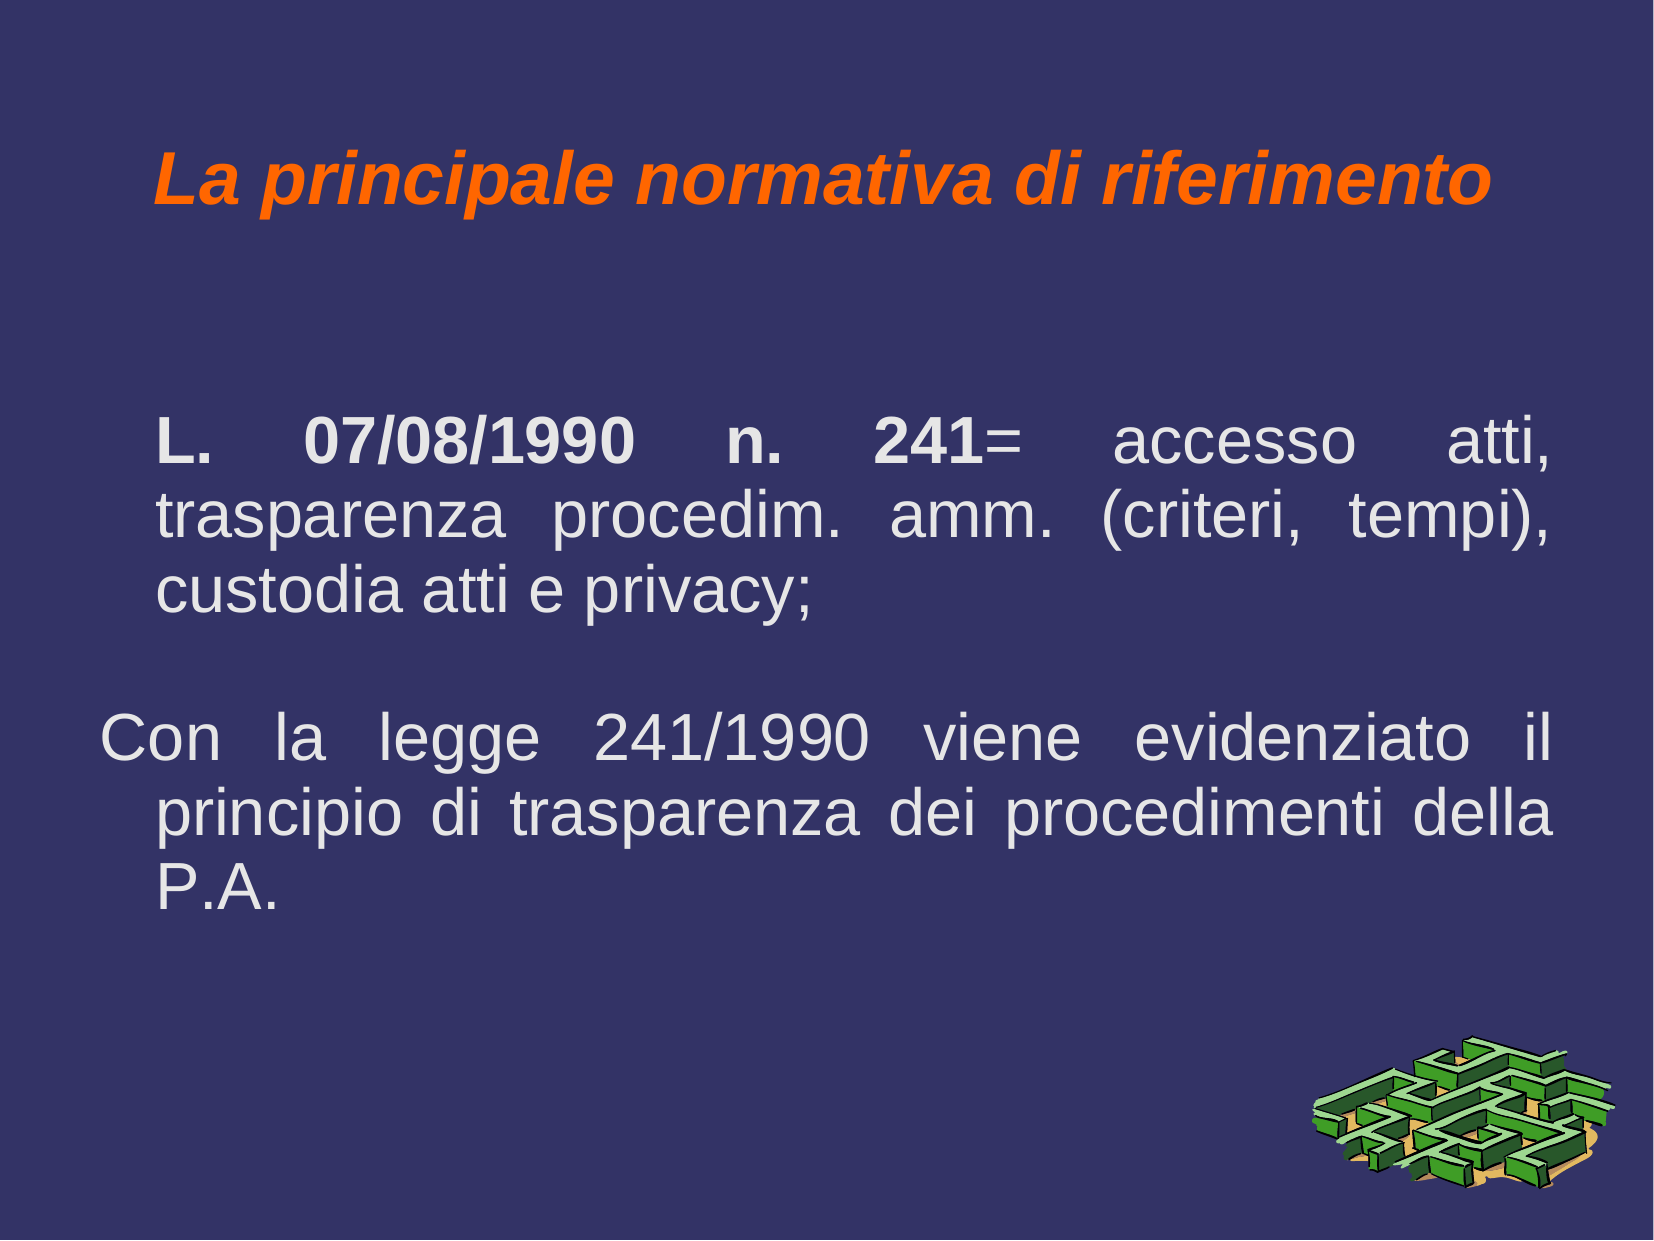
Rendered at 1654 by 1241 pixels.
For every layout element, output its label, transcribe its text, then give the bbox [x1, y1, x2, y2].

text_box La principale normativa di riferimento [117, 76, 1531, 284]
text_box L. 07/08/1990 n. 241= accesso atti, trasparenza procedim. amm. (criteri, tempi), custodia atti e privacy; Con la legge 241/1990 viene evidenziato il principio di trasparenza dei procedimenti della P.A. [82, 395, 1571, 1006]
